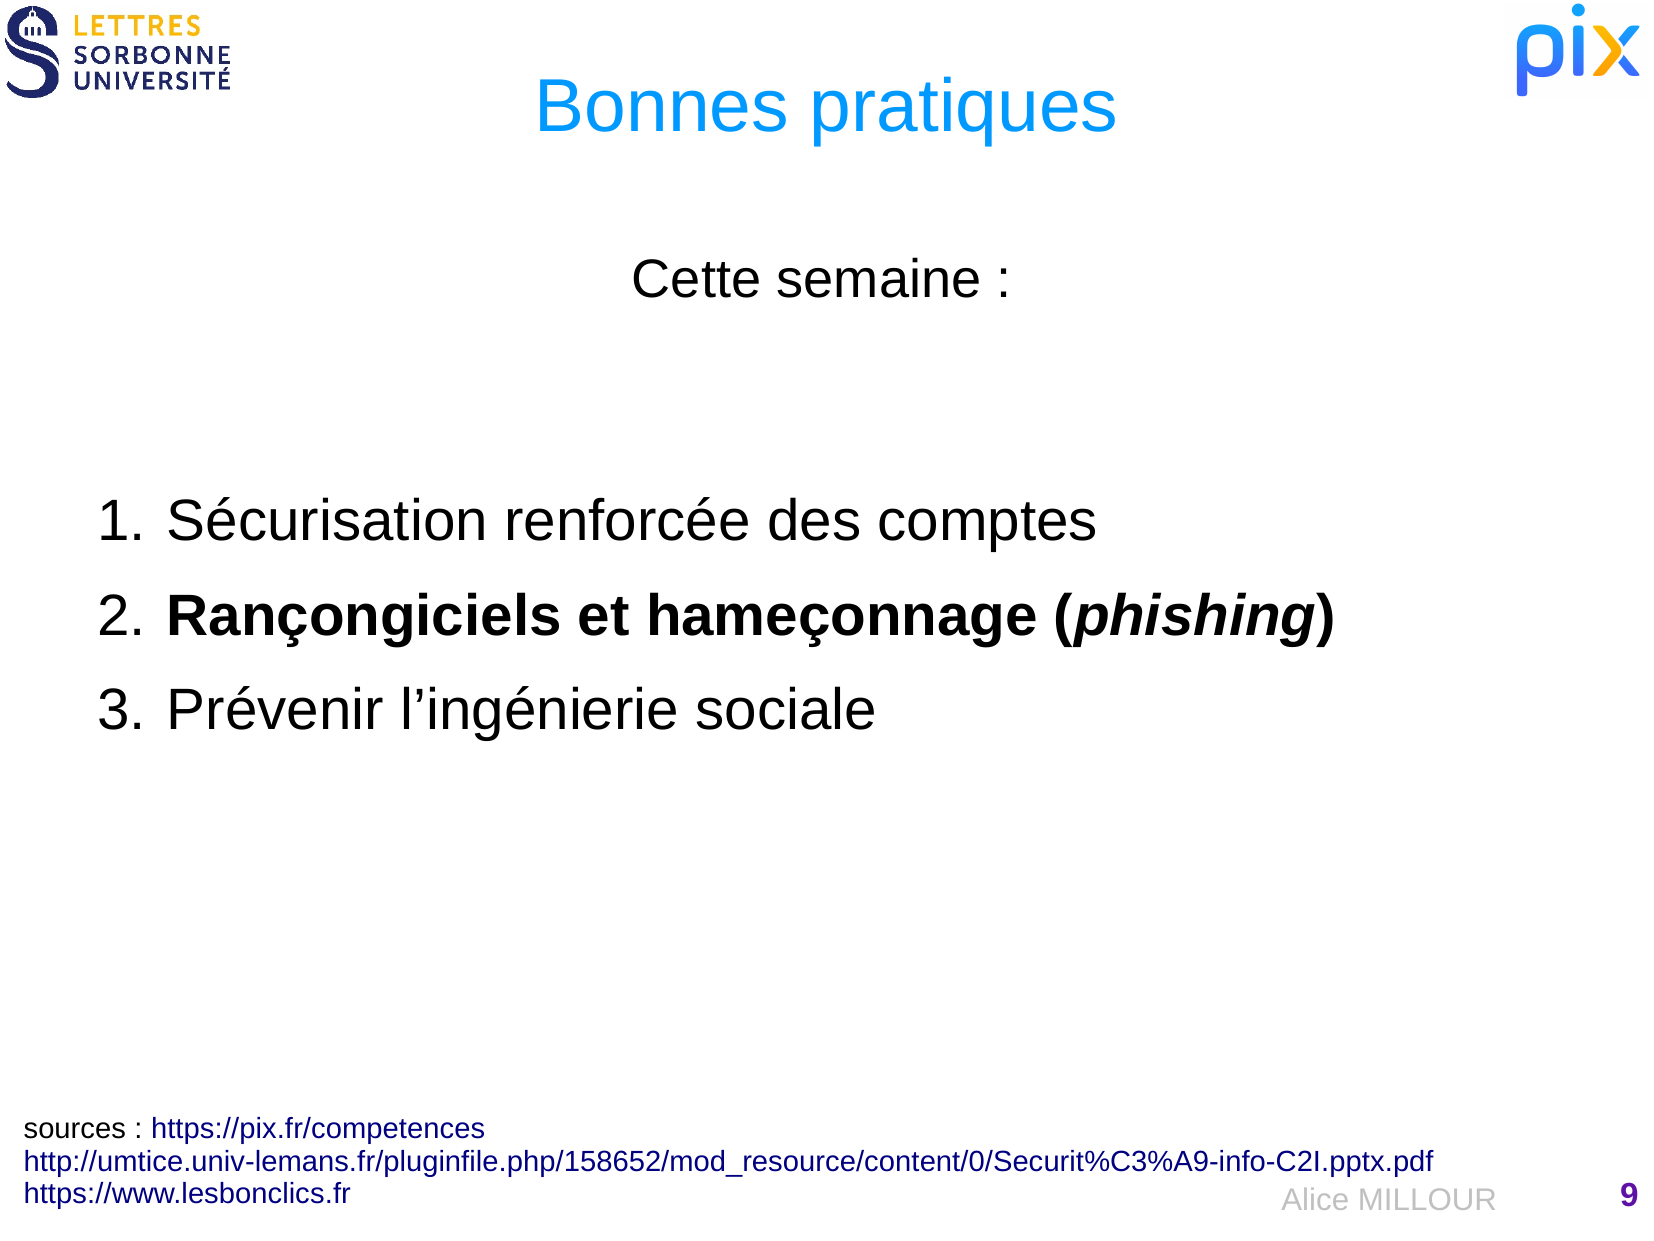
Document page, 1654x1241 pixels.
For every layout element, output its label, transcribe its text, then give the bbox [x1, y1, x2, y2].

list Sécurisation renforcée des comptes Rançongiciels et hameçonnage (phishing) Prévenir l’ingénierie sociale [79, 207, 1568, 928]
text_box sources : https://pix.fr/competences http://umtice.univ-lemans.fr/pluginfile.php/158652/mod_resource/content/0/Securit%C3%A9-info-C2I.pptx.pdf https://www.lesbonclics.fr [0, 1104, 1654, 1241]
title Bonnes pratiques [82, 2, 1571, 210]
text_box Cette semaine : [617, 240, 1028, 316]
picture [1571, 2, 1648, 98]
picture [5, 6, 82, 98]
